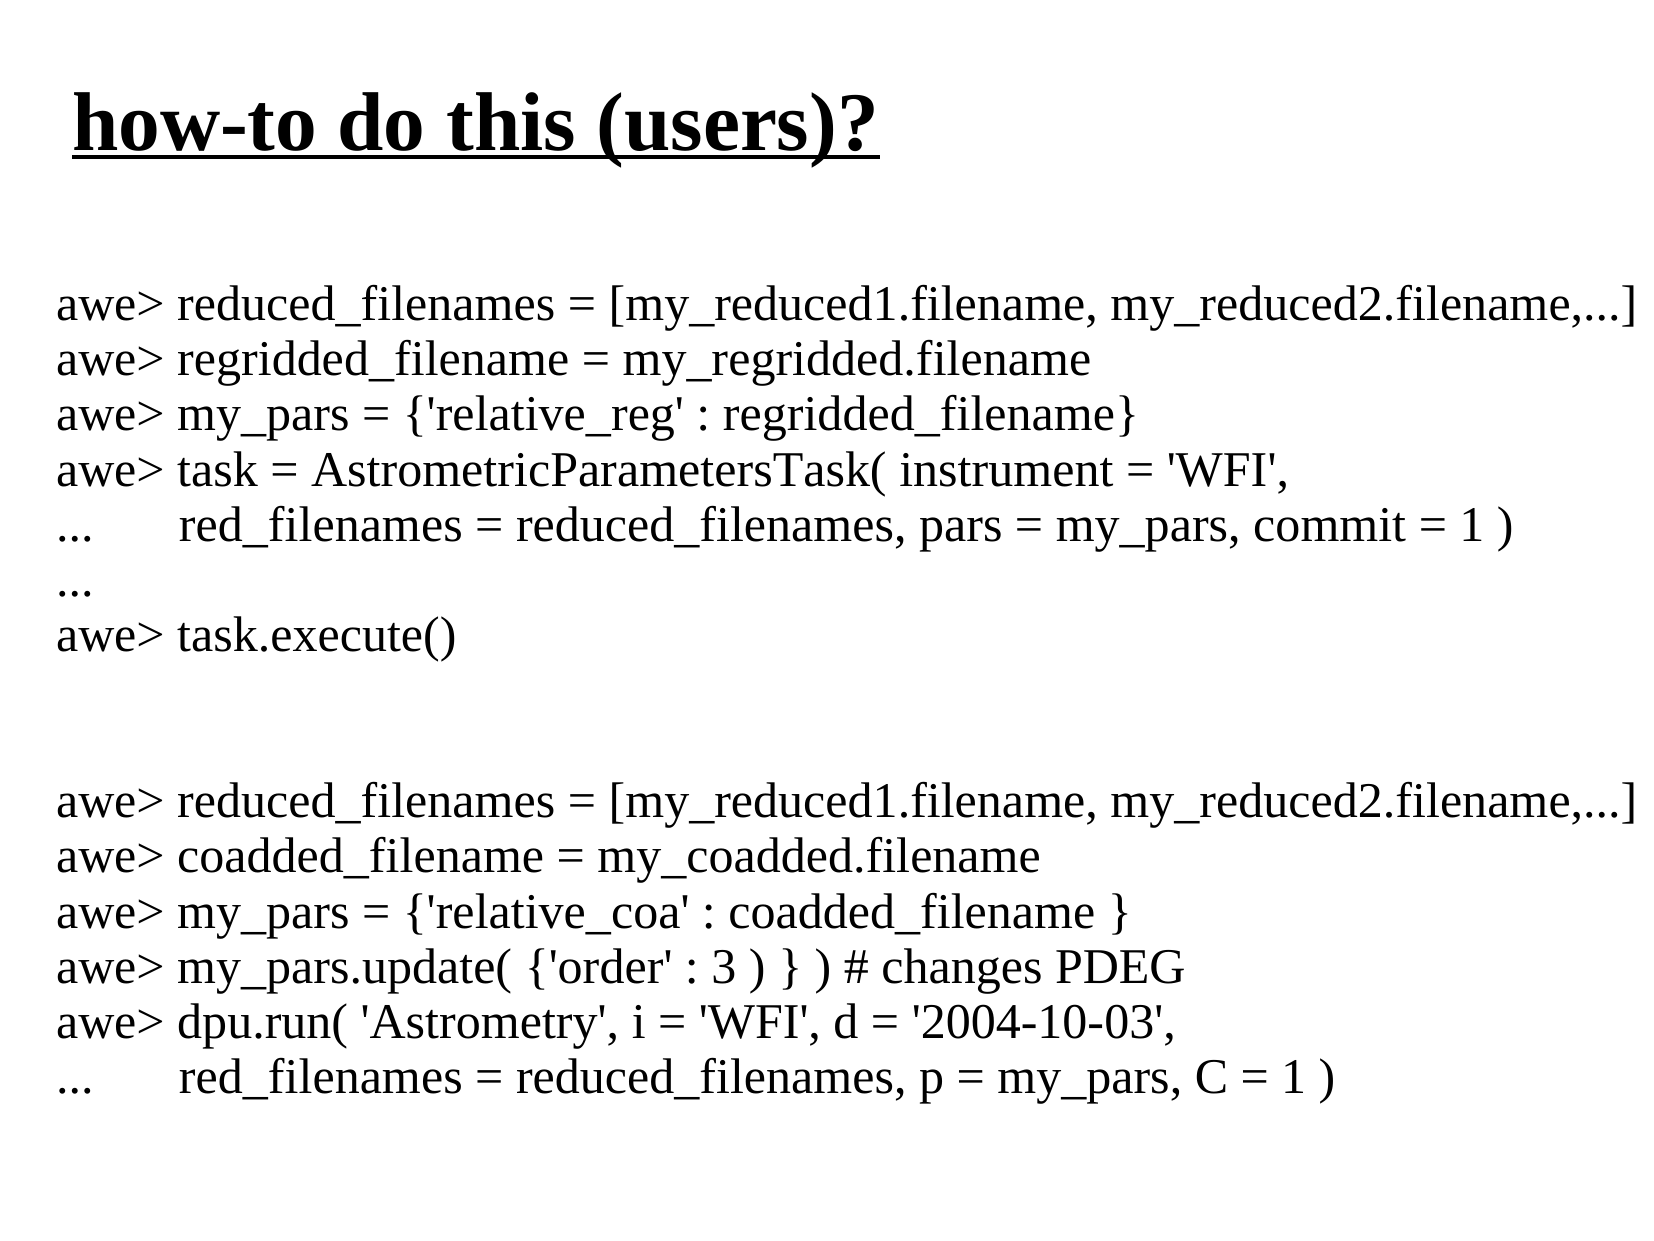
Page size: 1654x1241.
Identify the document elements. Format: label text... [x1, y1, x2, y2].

text_box awe> reduced_filenames = [my_reduced1.filename, my_reduced2.filename,...] awe> regridded_filename = my_regridded.filename awe> my_pars = {'relative_reg' : regridded_filename} awe> task = AstrometricParametersTask( instrument = 'WFI', ... red_filenames = reduced_filenames, pars = my_pars, commit = 1 ) ... awe> task.execute() awe> reduced_filenames = [my_reduced1.filename, my_reduced2.filename,...] awe> coadded_filename = my_coadded.filename awe> my_pars = {'relative_coa' : coadded_filename } awe> my_pars.update( {'order' : 3 ) } ) # changes PDEG awe> dpu.run( 'Astrometry', i = 'WFI', d = '2004-10-03', ... red_filenames = reduced_filenames, p = my_pars, C = 1 ) [20, 275, 1636, 1105]
text_box how-to do this (users)? [72, 75, 880, 169]
